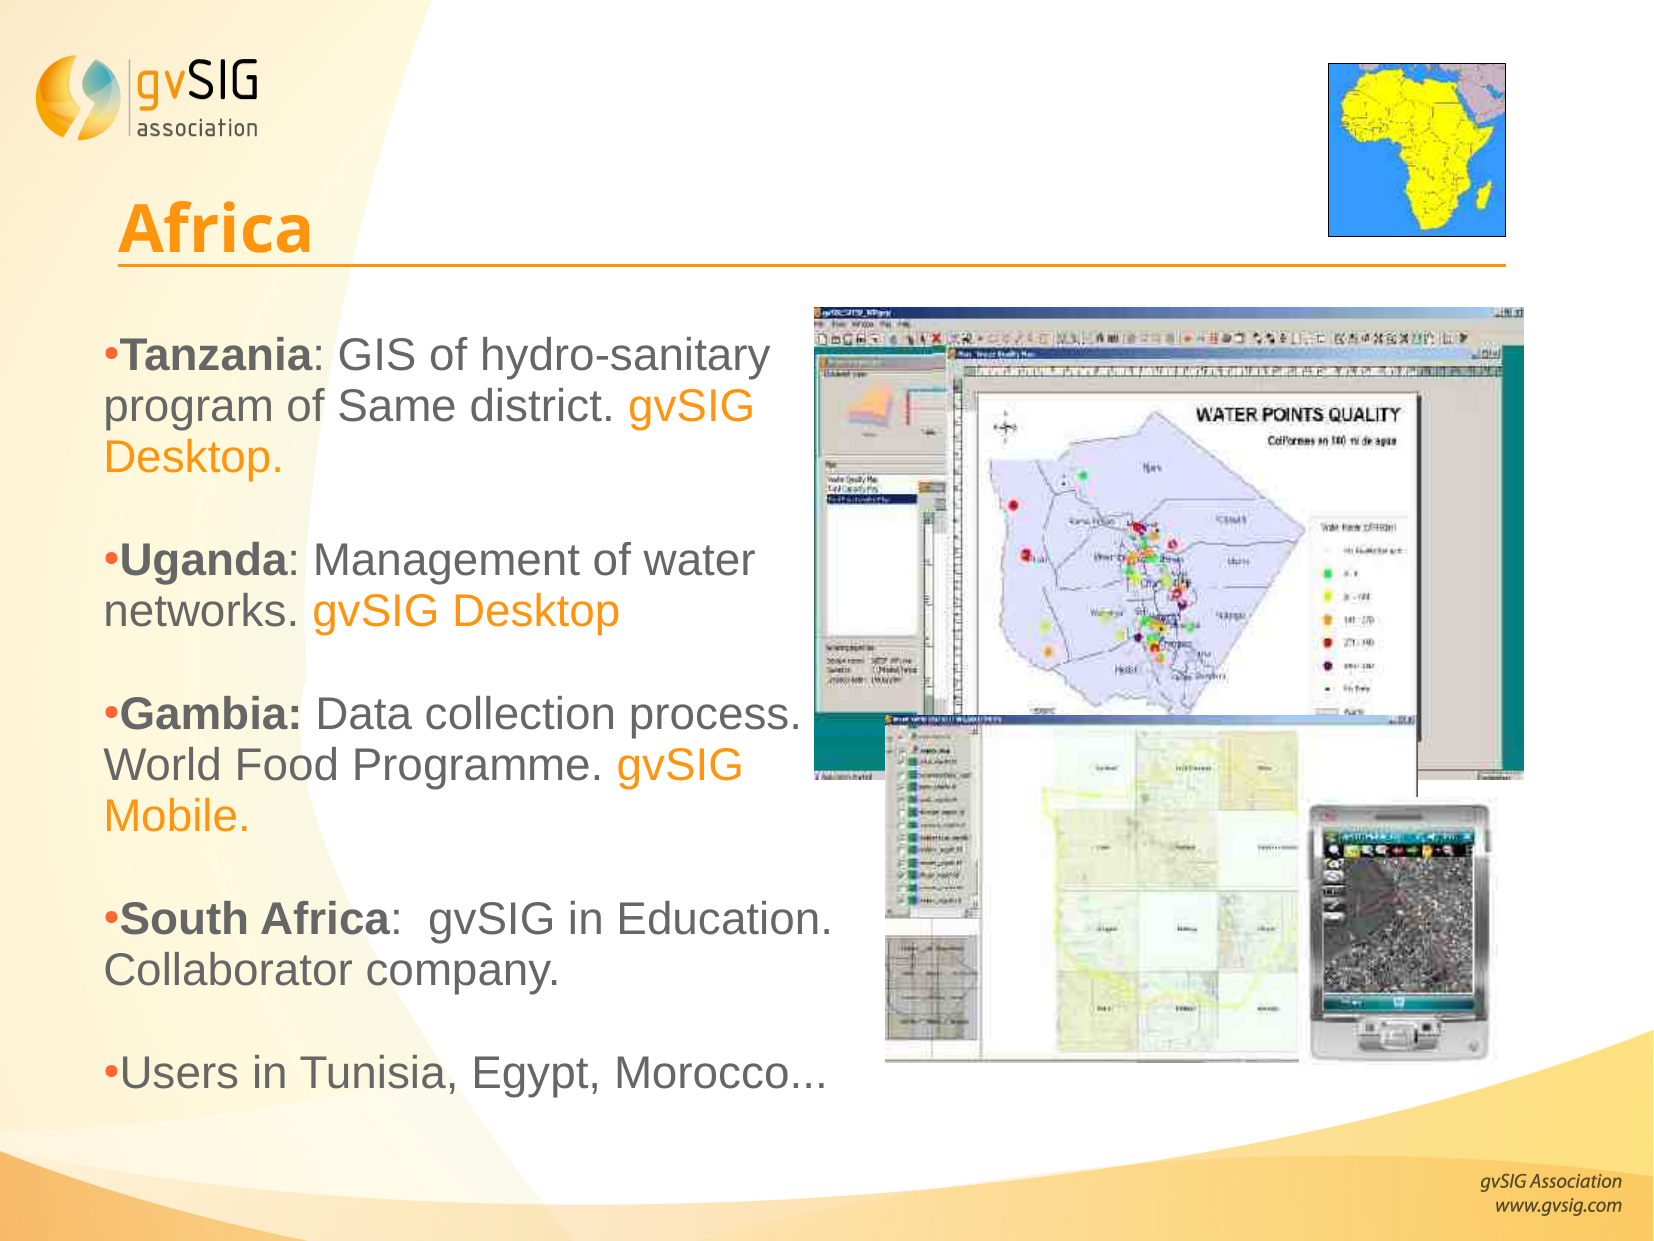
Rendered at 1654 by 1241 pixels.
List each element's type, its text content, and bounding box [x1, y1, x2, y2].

title Africa [118, 177, 1607, 276]
picture [0, 0, 1654, 1241]
text_box Tanzania: GIS of hydro-sanitary program of Same district. gvSIG Desktop. Uganda: Management of water networks. gvSIG Desktop Gambia: Data collection process. World Food Programme. gvSIG Mobile. South Africa: gvSIG in Education. Collaborator company. Users in Tunisia, Egypt, Morocco... [88, 265, 857, 1123]
